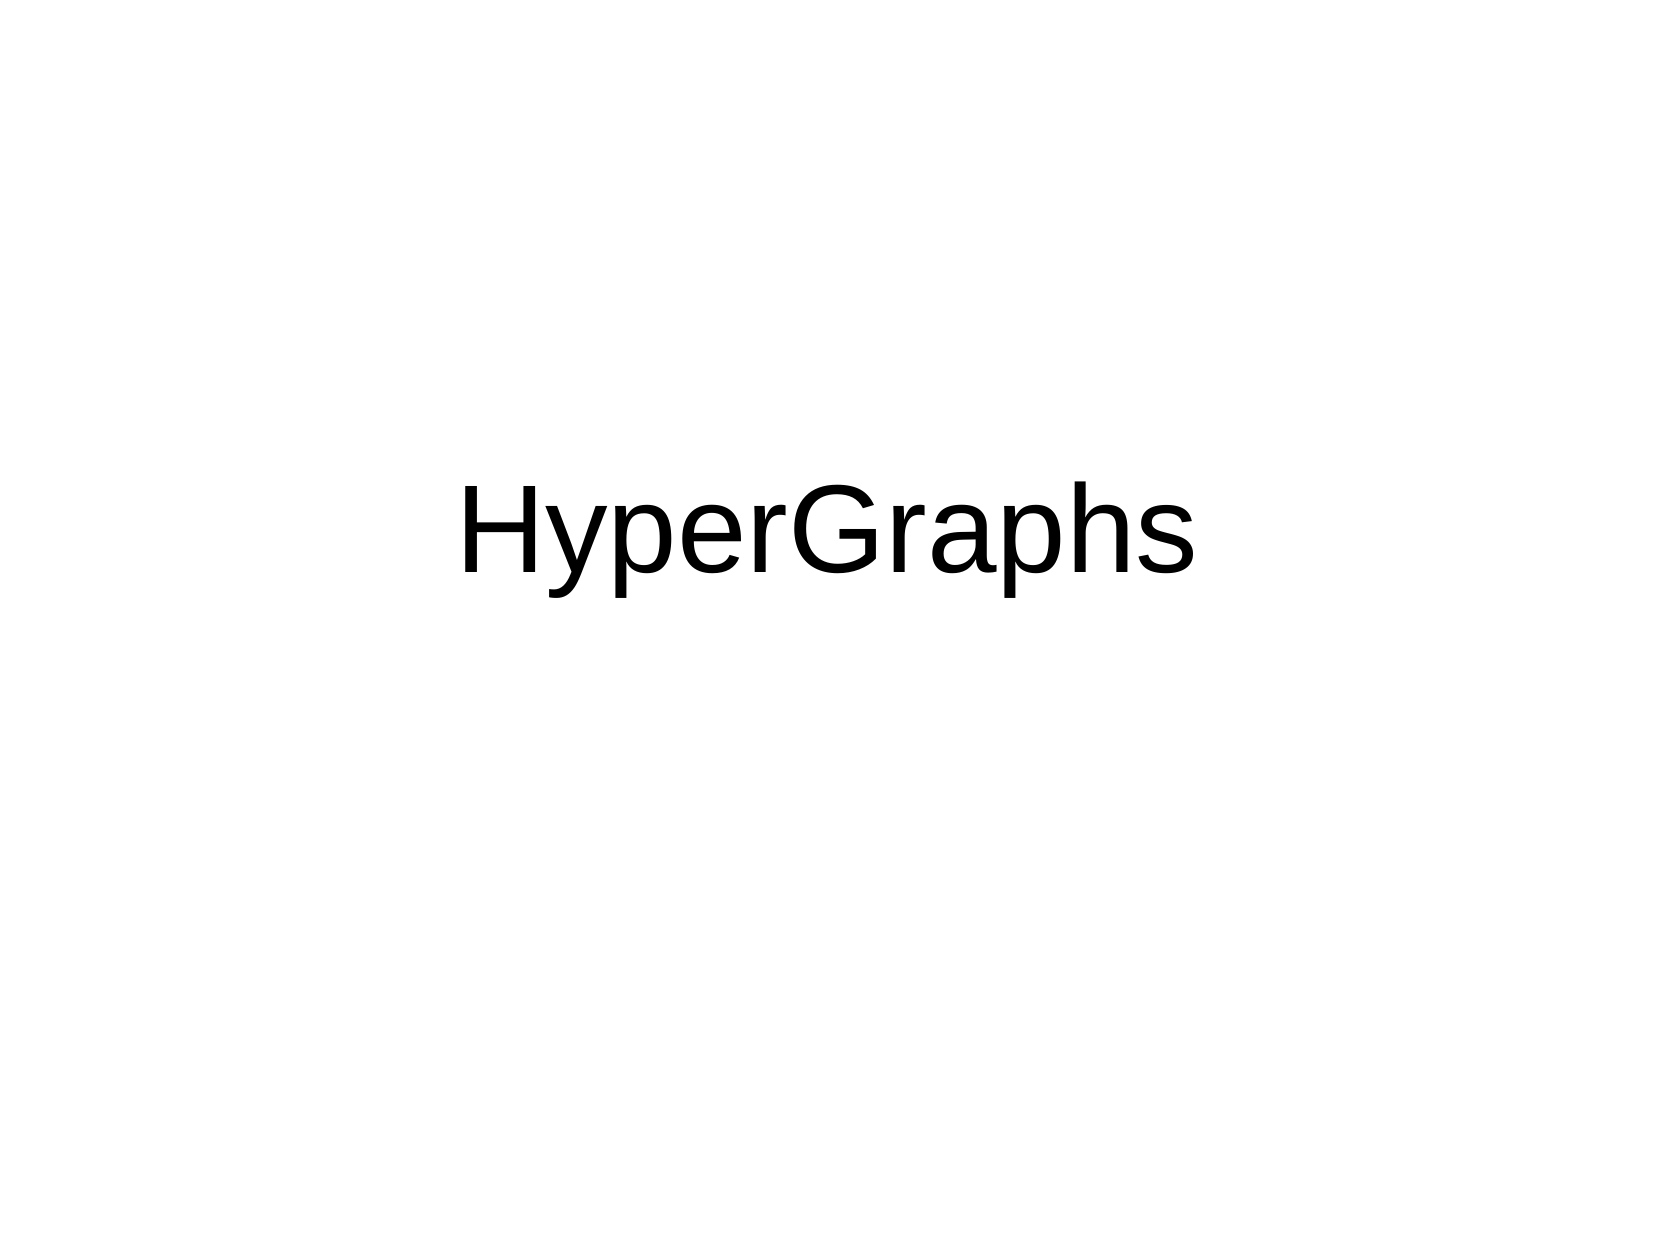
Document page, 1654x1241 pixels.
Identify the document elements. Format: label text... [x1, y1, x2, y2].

subtitle HyperGraphs [82, 49, 1571, 1010]
